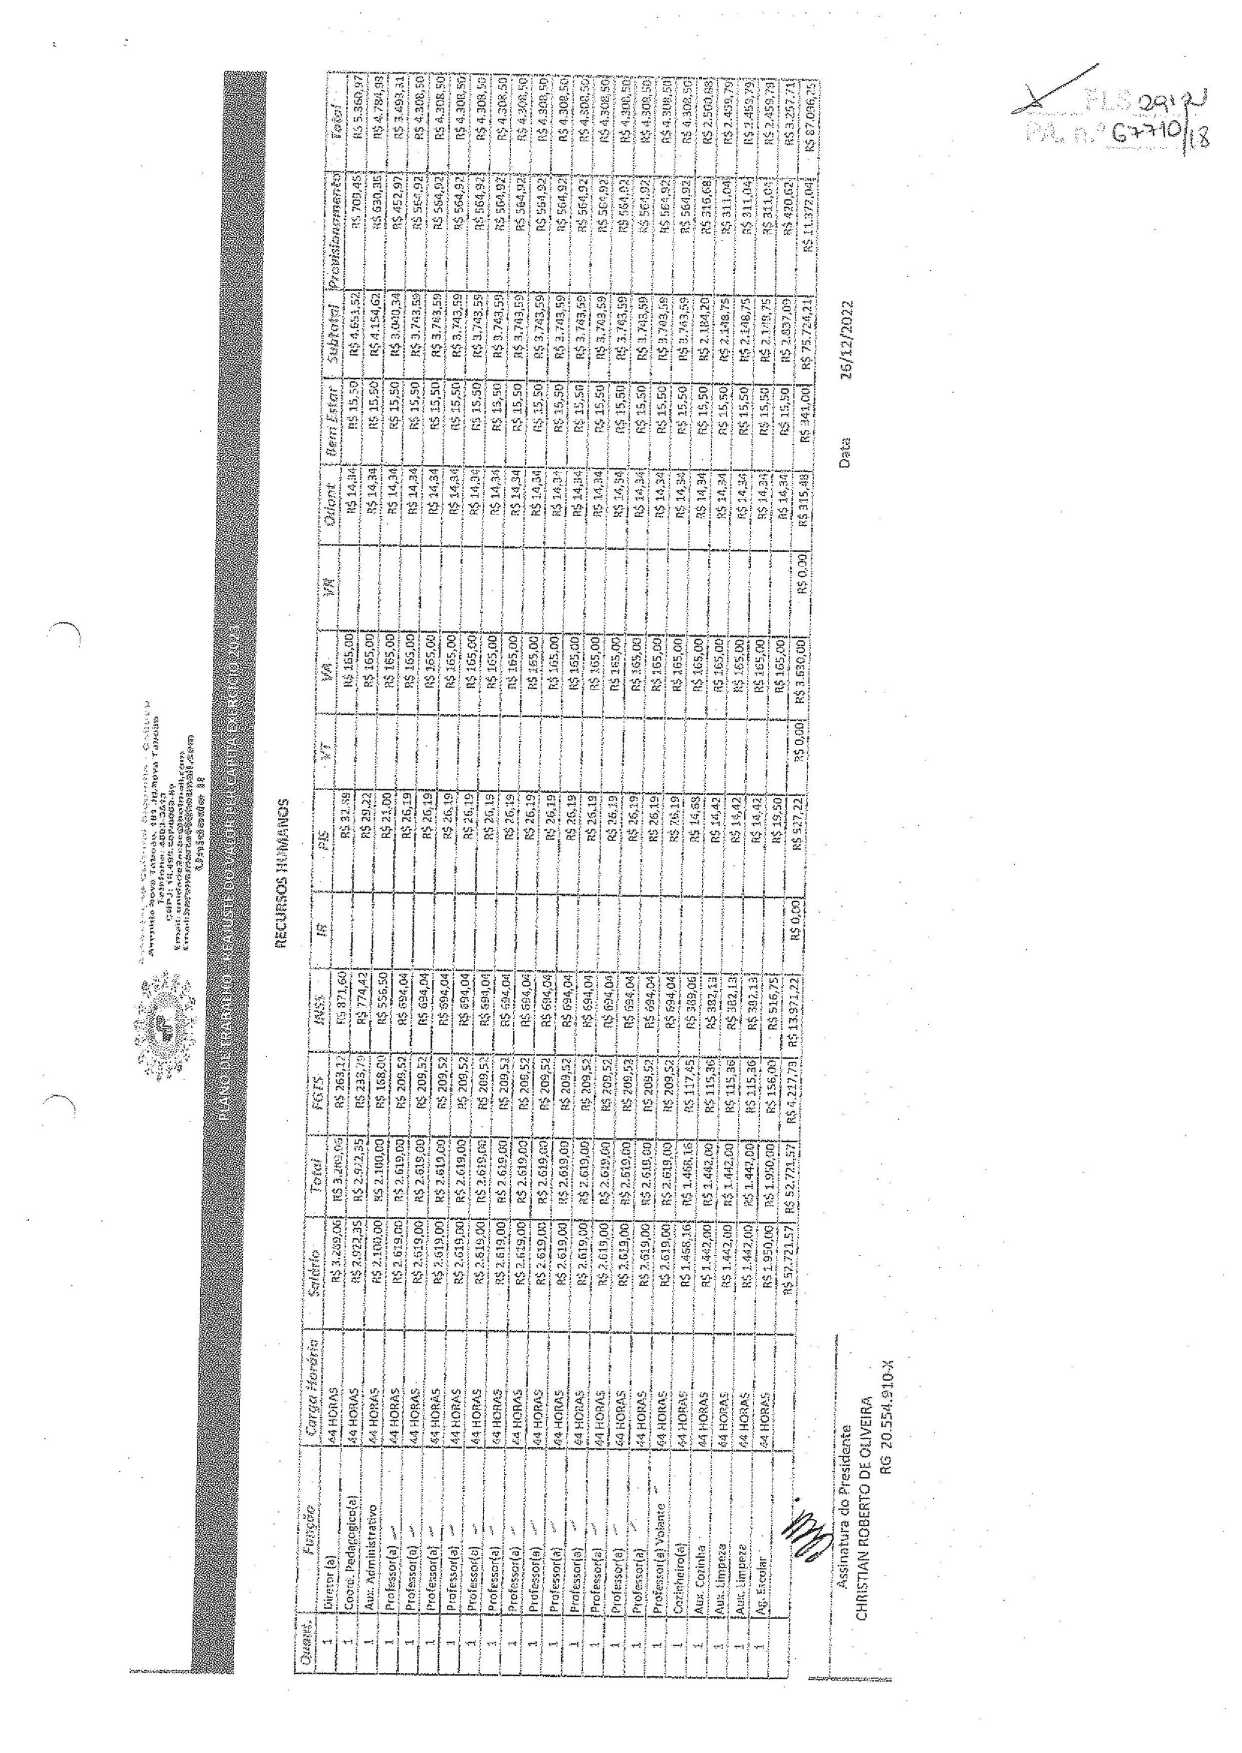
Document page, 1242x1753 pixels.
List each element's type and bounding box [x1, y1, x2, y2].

text_box [0, 2, 1240, 1752]
